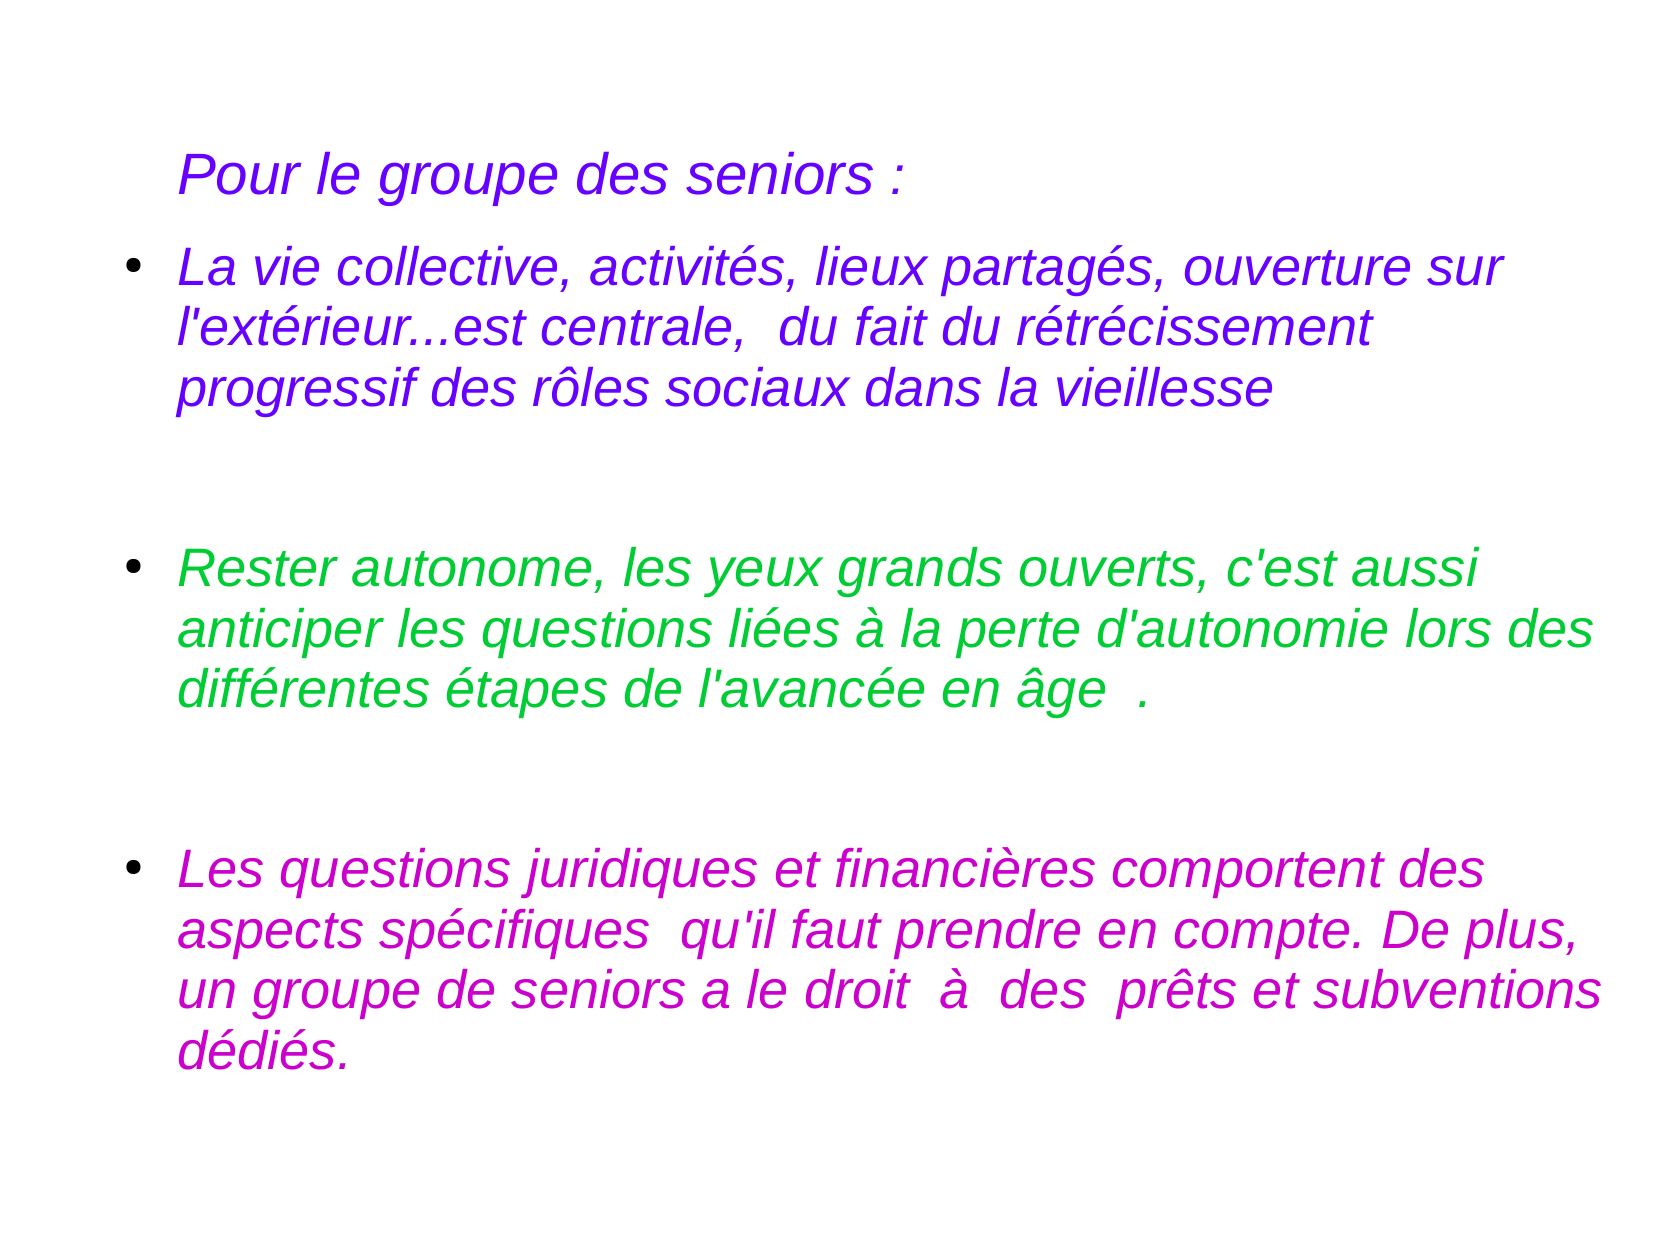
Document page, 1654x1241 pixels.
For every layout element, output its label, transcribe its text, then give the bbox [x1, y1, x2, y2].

list Pour le groupe des seniors : La vie collective, activités, lieux partagés, ouverture sur l'extérieur...est centrale, du fait du rétrécissement progressif des rôles sociaux dans la vieillesse Rester autonome, les yeux grands ouverts, c'est aussi anticiper les questions liées à la perte d'autonomie lors des différentes étapes de l'avancée en âge . Les questions juridiques et financières comportent des aspects spécifiques qu'il faut prendre en compte. De plus, un groupe de seniors a le droit à des prêts et subventions dédiés. [106, 47, 1607, 1241]
